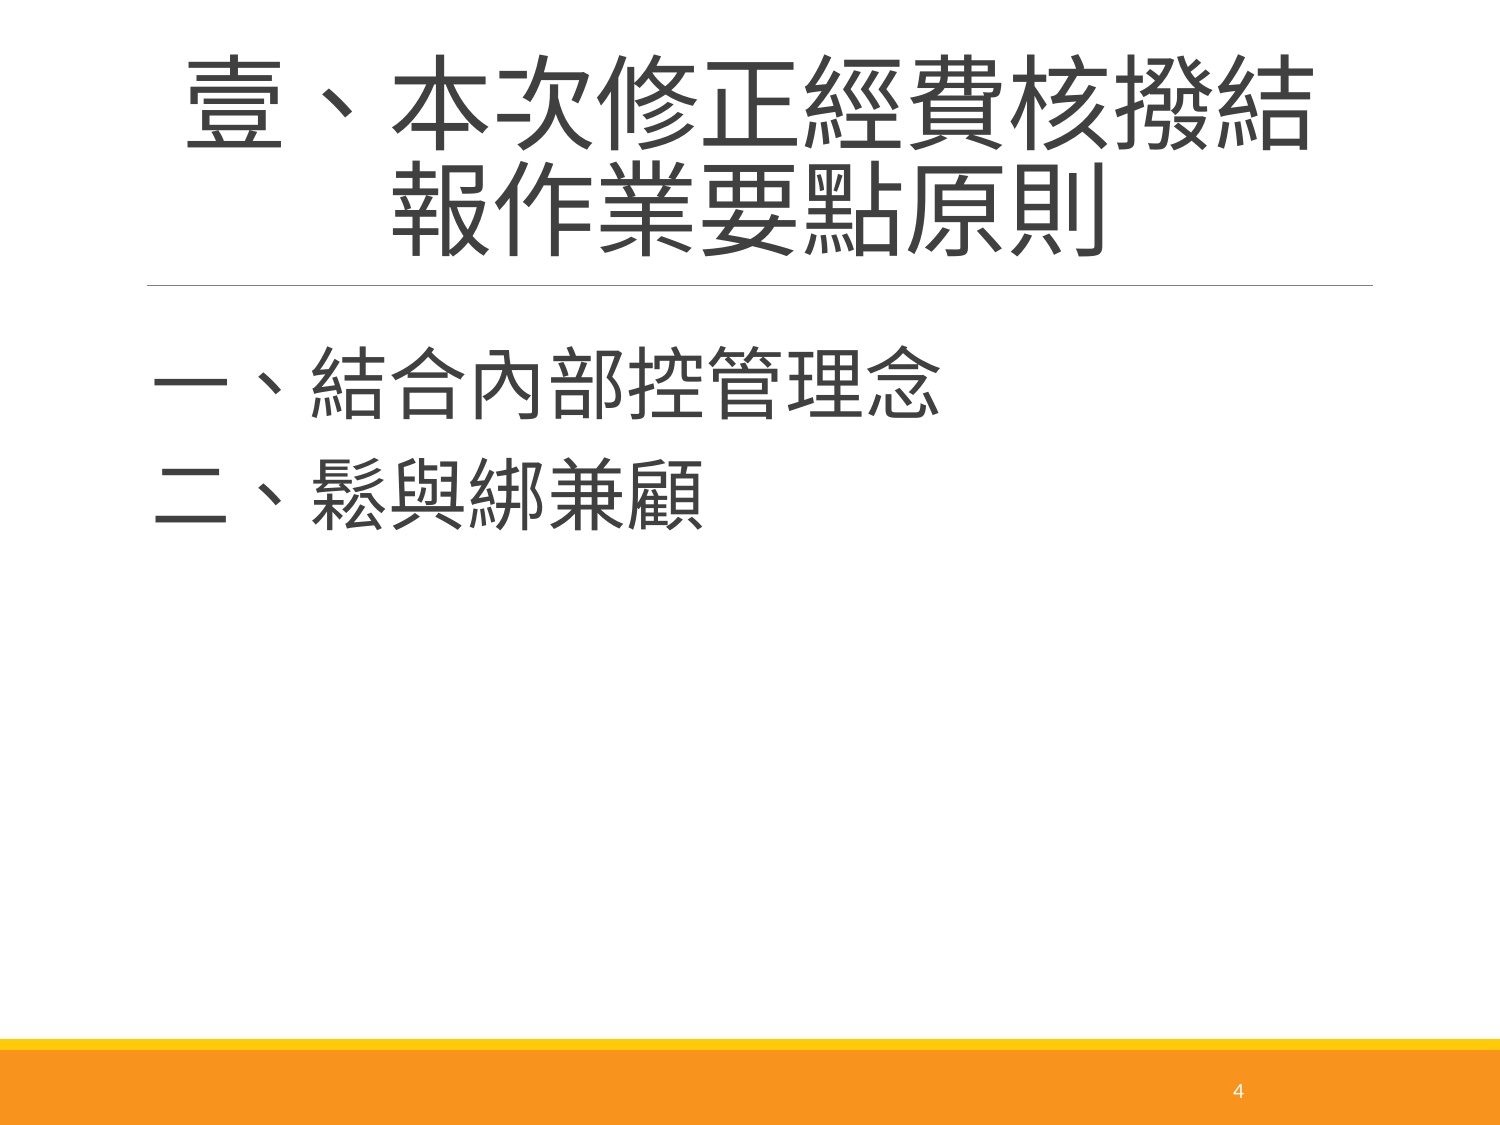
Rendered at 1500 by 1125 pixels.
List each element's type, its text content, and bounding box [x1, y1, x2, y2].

title 壹、本次修正經費核撥結報作業要點原則 [138, 42, 1362, 278]
text_box 4 [1218, 1059, 1380, 1120]
list 一、結合內部控管理念 二、鬆與綁兼顧 [123, 337, 1398, 1000]
